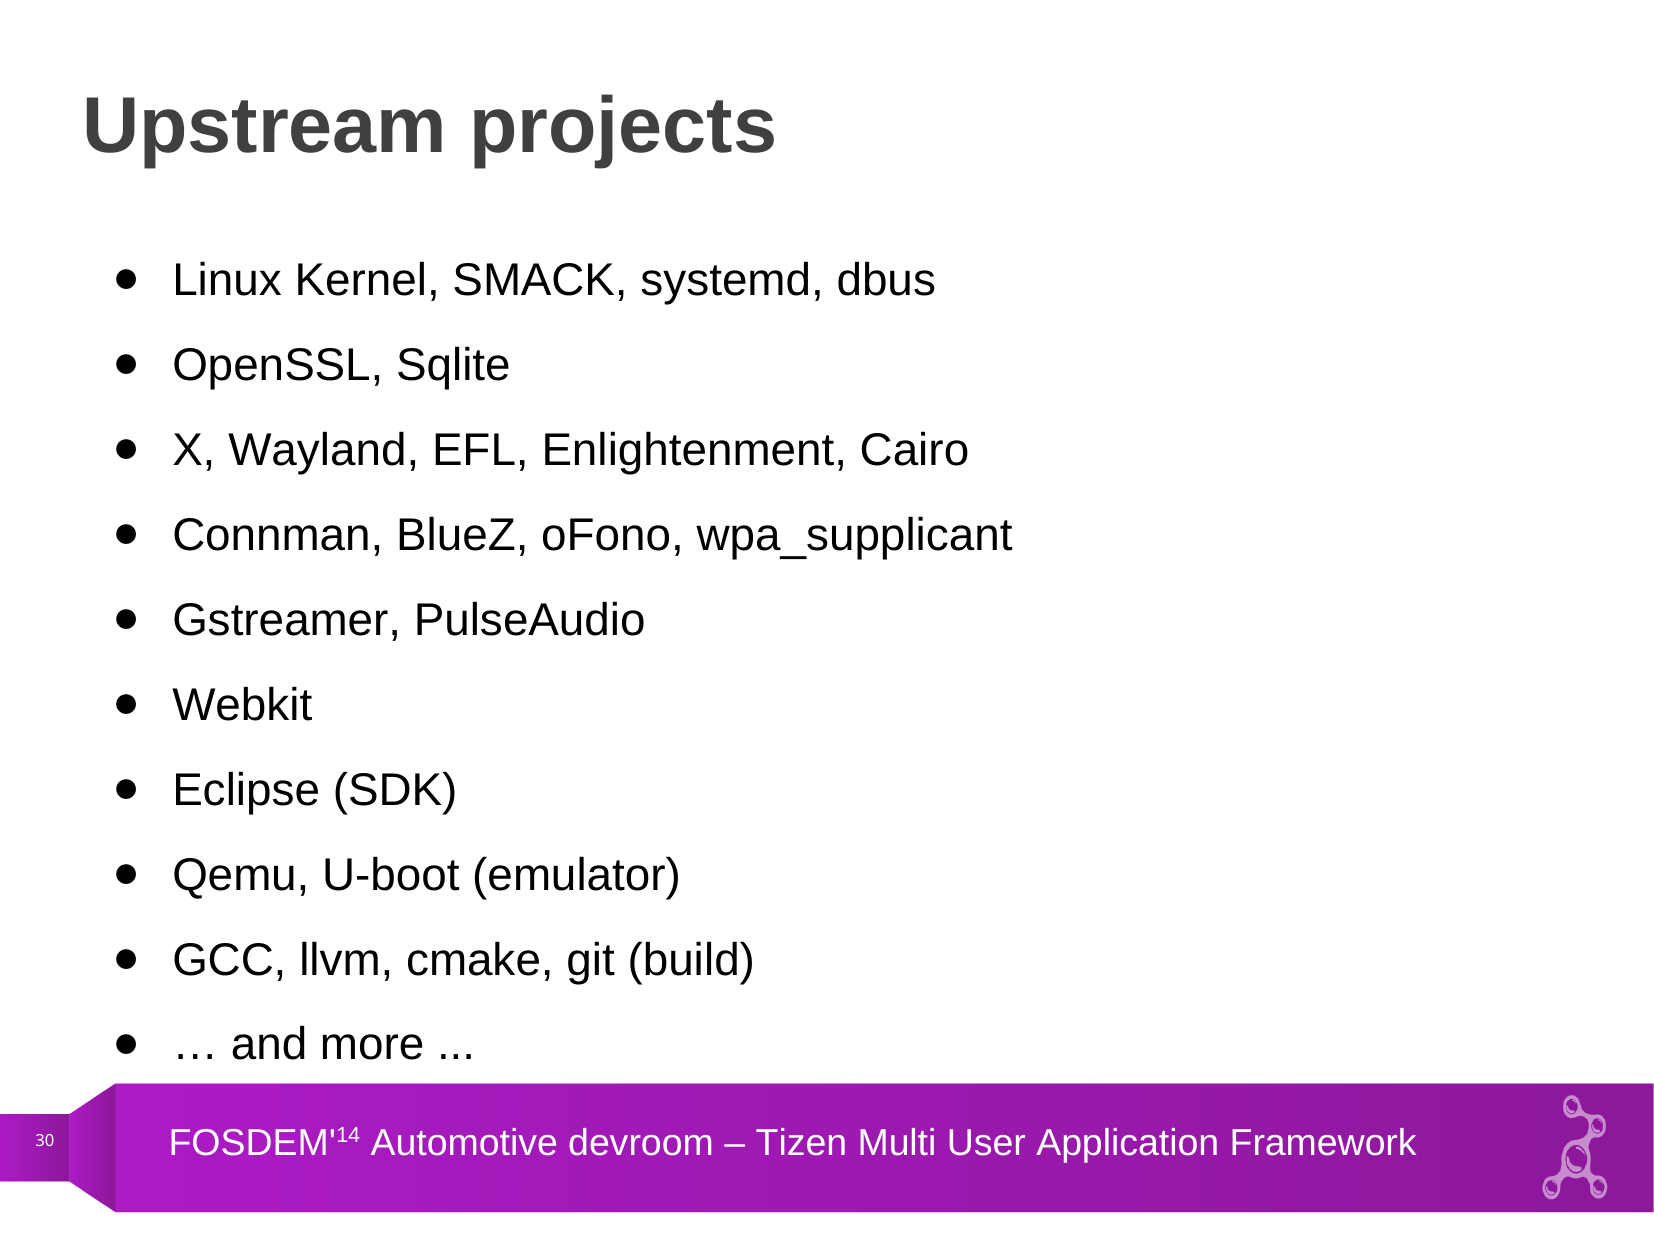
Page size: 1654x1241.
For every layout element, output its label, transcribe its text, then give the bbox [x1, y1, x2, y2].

list Linux Kernel, SMACK, systemd, dbus OpenSSL, Sqlite X, Wayland, EFL, Enlightenment, Cairo Connman, BlueZ, oFono, wpa_supplicant Gstreamer, PulseAudio Webkit Eclipse (SDK) Qemu, U-boot (emulator) GCC, llvm, cmake, git (build) … and more ... [82, 249, 1571, 969]
title Upstream projects [82, 73, 1571, 235]
picture [0, 0, 1654, 1241]
